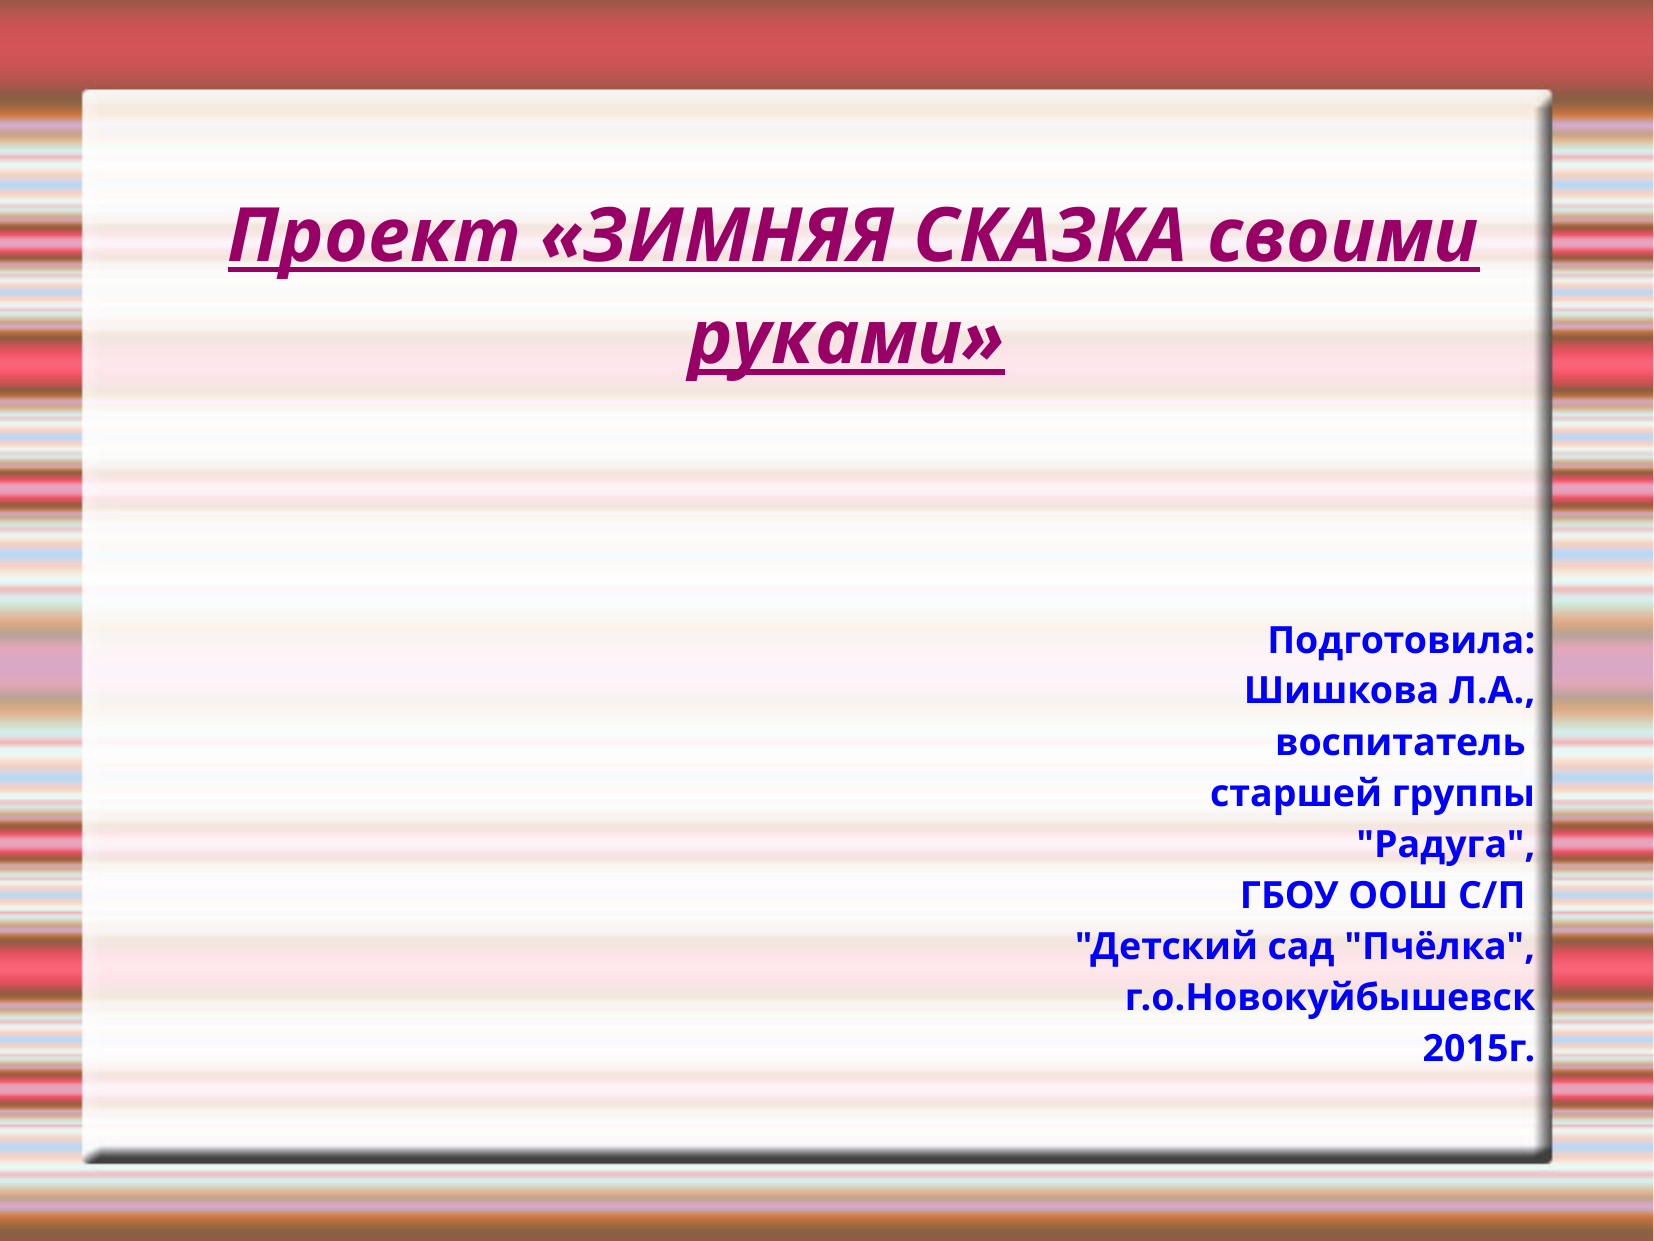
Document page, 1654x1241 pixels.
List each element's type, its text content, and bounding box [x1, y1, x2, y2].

subtitle Проект «ЗИМНЯЯ СКАЗКА своими руками» Подготовила: Шишкова Л.А., воспитатель старшей группы "Радуга", ГБОУ ООШ С/П "Детский сад "Пчёлка", г.о.Новокуйбышевск 2015г. [123, 118, 1536, 1136]
picture [0, 0, 1654, 1241]
